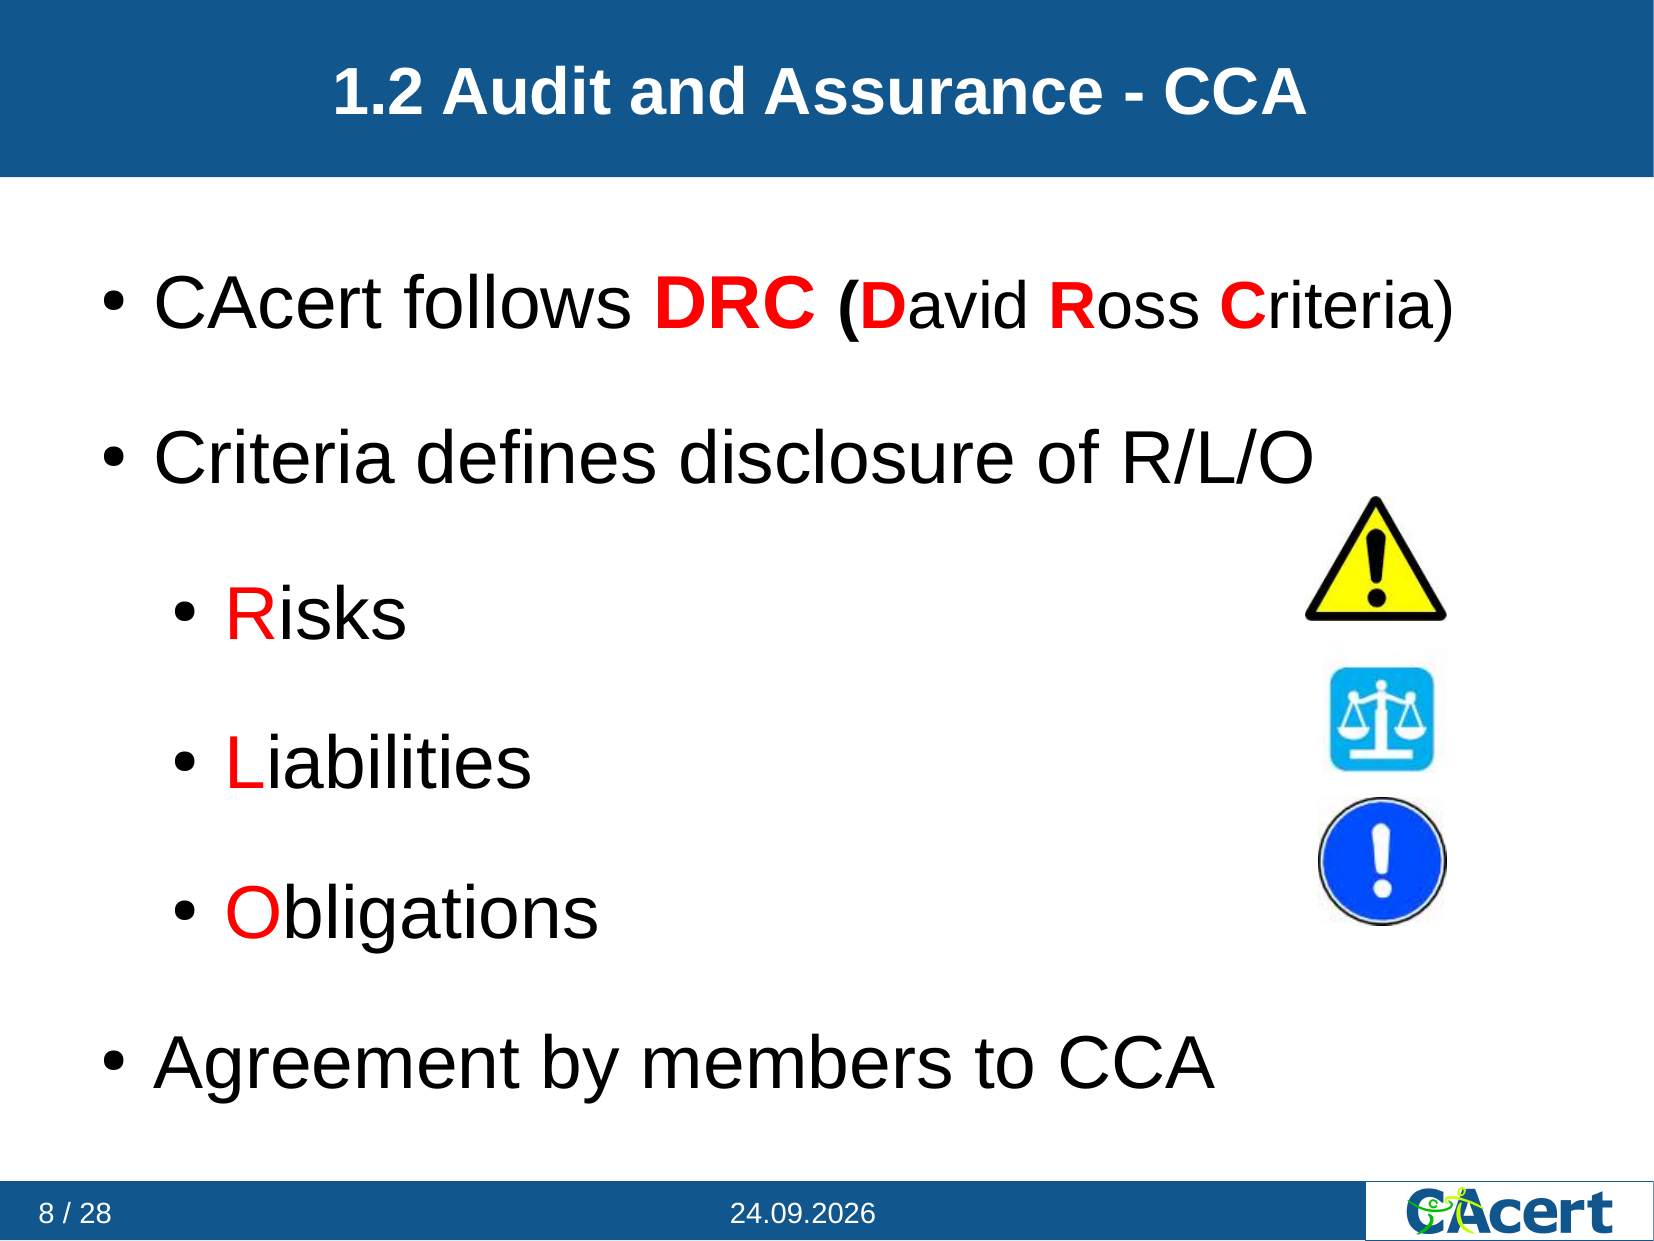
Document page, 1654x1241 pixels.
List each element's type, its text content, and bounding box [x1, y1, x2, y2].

picture [1406, 1186, 1613, 1235]
picture [1323, 649, 1447, 773]
title 1.2 Audit and Assurance - CCA [76, 17, 1565, 166]
list CAcert follows DRC (David Ross Criteria) Criteria defines disclosure of R/L/O Risks Liabilities Obligations Agreement by members to CCA [82, 218, 1571, 1077]
picture [1305, 496, 1447, 621]
picture [1318, 797, 1447, 926]
